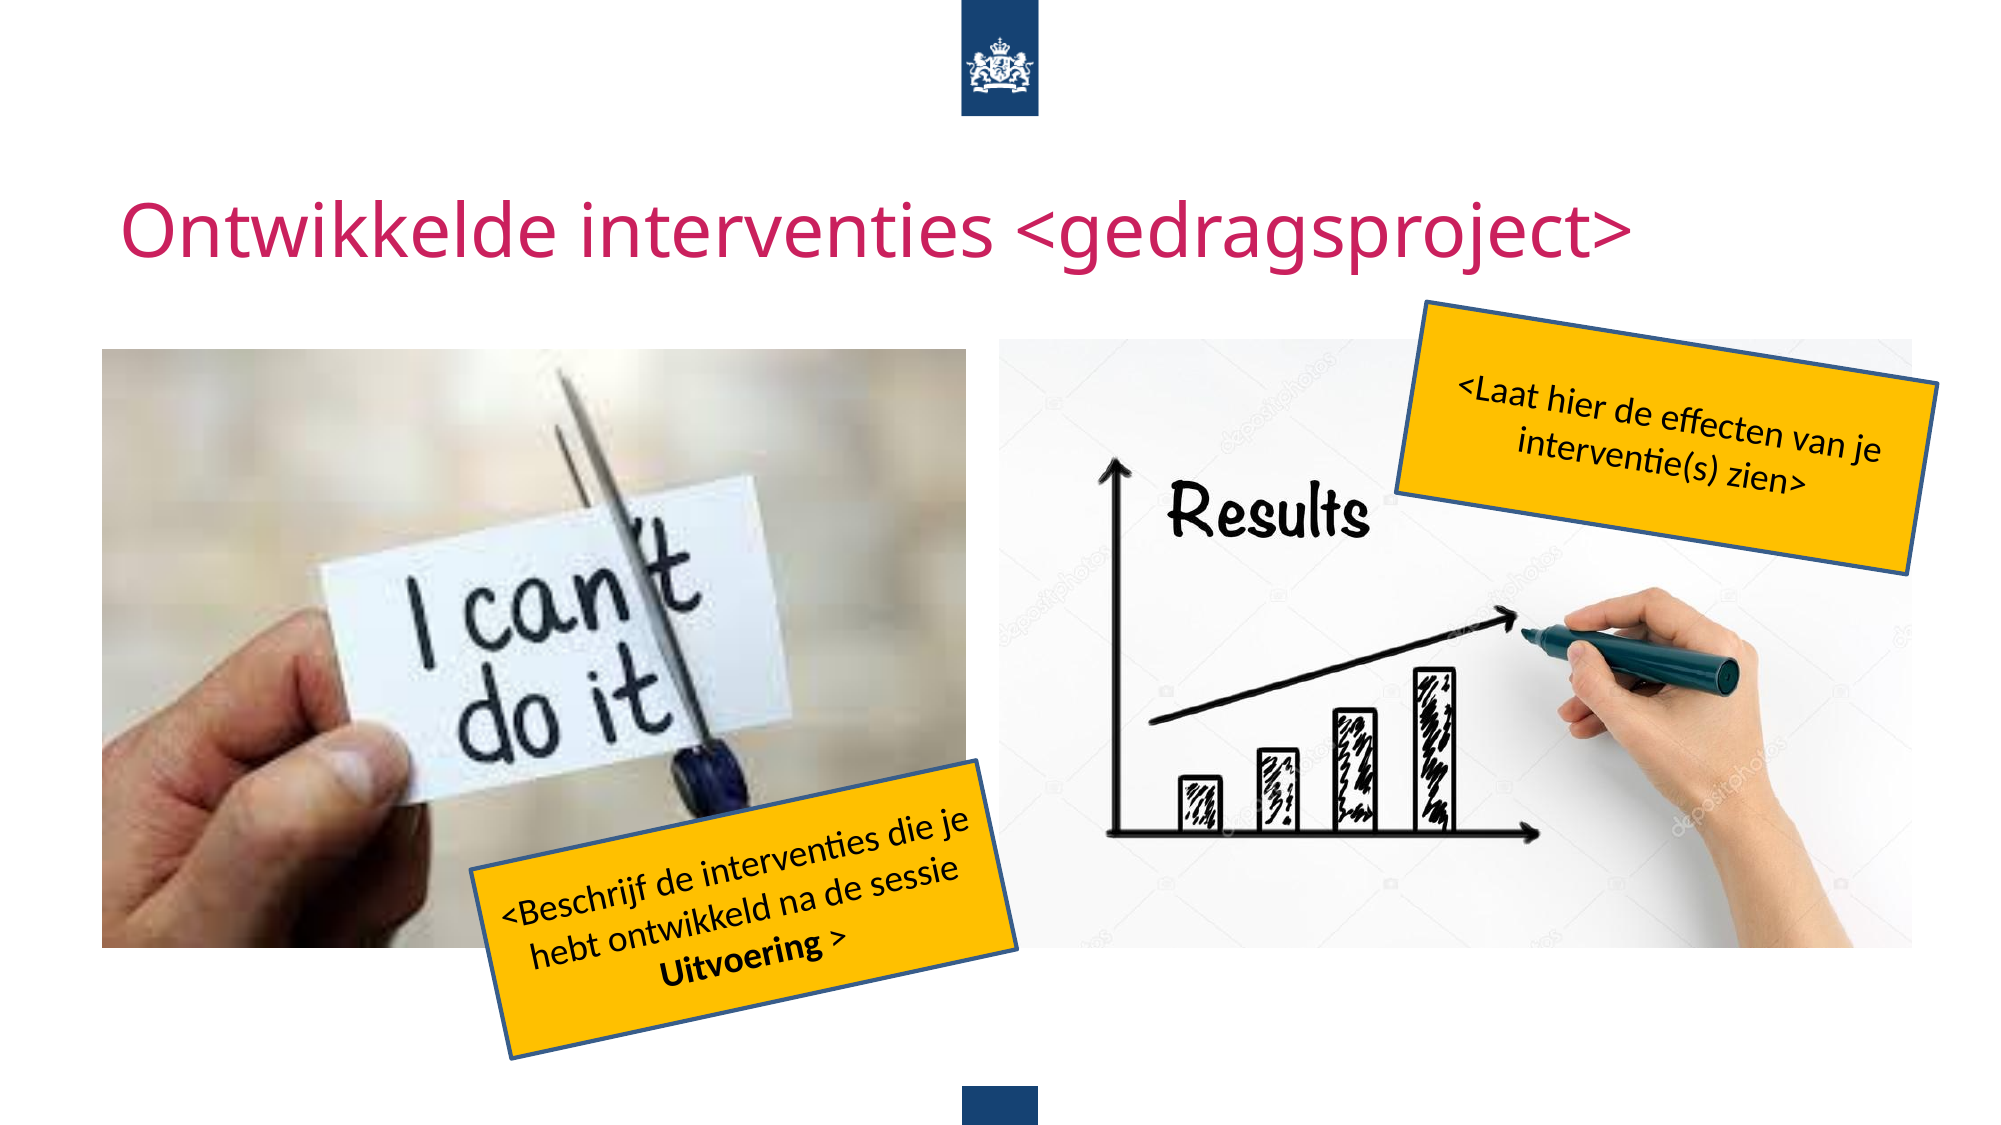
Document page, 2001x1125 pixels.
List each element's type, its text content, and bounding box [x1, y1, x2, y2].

picture [102, 350, 966, 948]
picture [1666, 339, 1912, 379]
text_box <Beschrijf de interventies die je hebt ontwikkeld na de sessie Uitvoering > [470, 760, 1017, 1059]
text_box <Laat hier de effecten van je interventie(s) zien> [1396, 301, 1938, 575]
picture [999, 339, 1912, 948]
text_box Ontwikkelde interventies <gedragsproject> [104, 125, 1897, 281]
